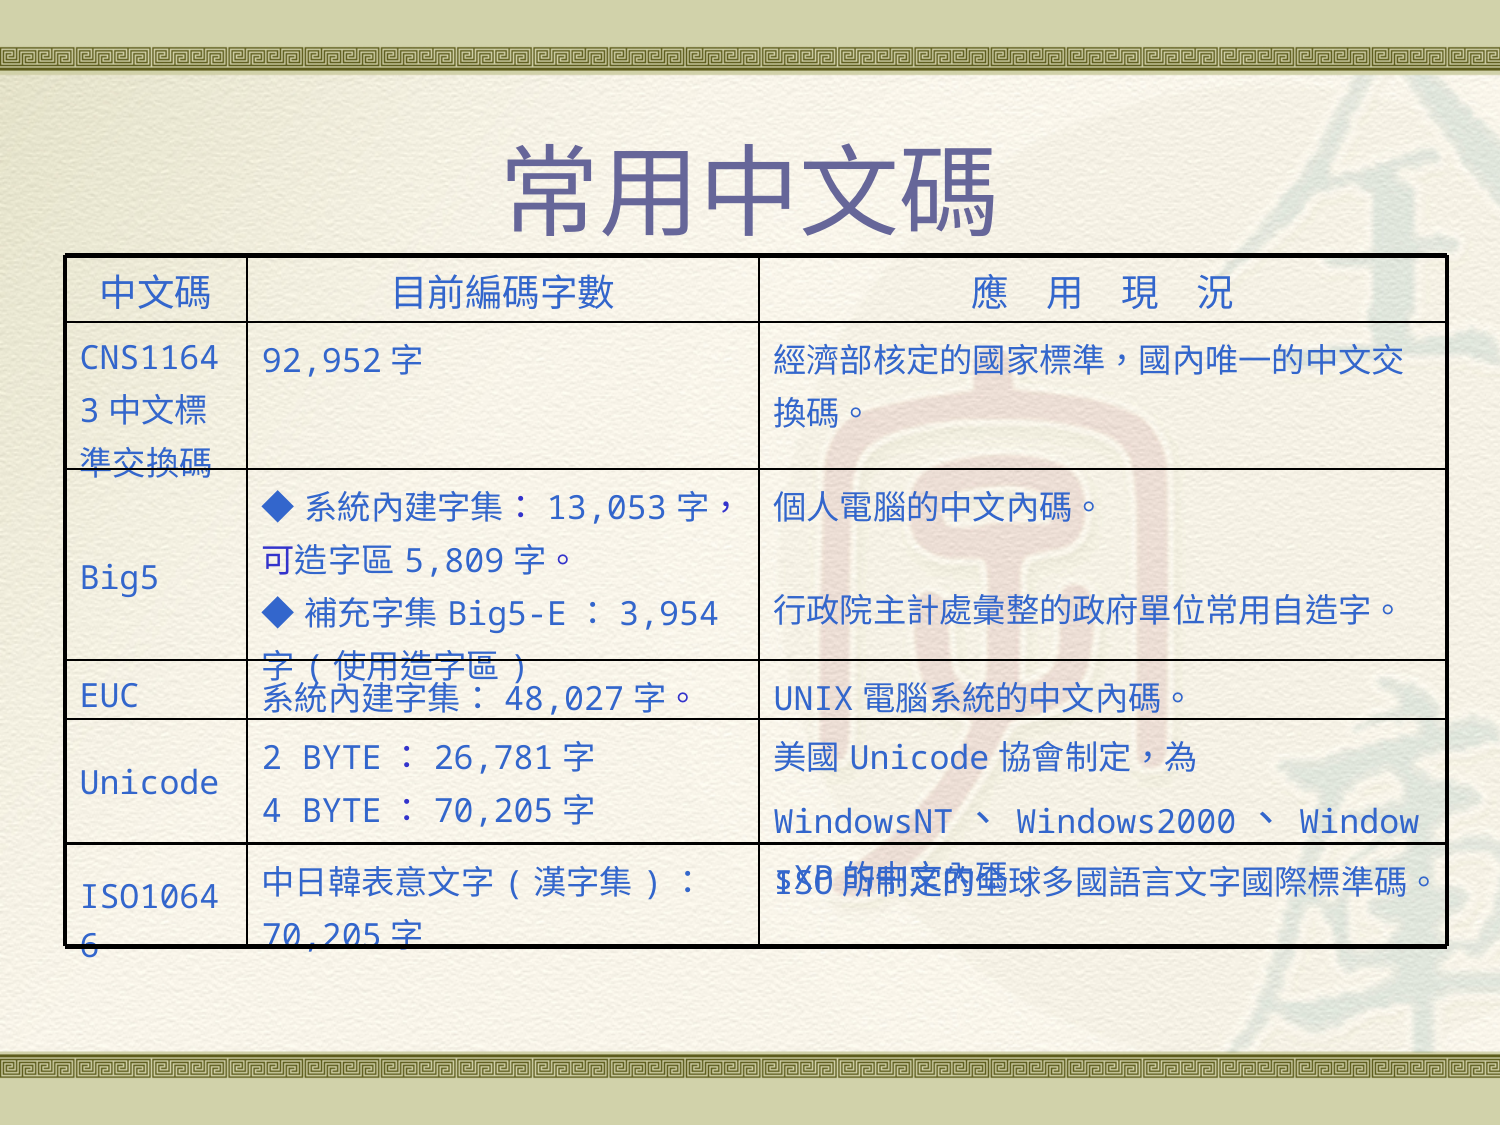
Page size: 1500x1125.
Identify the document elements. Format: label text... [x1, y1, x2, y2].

text_box EUC [67, 661, 246, 718]
text_box Big5 [67, 470, 246, 659]
text_box 應 用 現 況 [760, 258, 1445, 321]
text_box 92,952字 [248, 323, 758, 468]
text_box 經濟部核定的國家標準，國內唯一的中文交換碼。 [760, 323, 1445, 468]
text_box 中文碼 [67, 258, 246, 321]
text_box ◆系統內建字集：13,053字，可造字區5,809字。 ◆補充字集Big5-E：3,954字(使用造字區) [248, 470, 758, 659]
text_box ISO所制定的全球多國語言文字國際標準碼。 [760, 845, 1445, 944]
text_box ISO10646 [67, 845, 246, 944]
picture [0, 0, 1500, 1125]
text_box 美國Unicode協會制定，為WindowsNT、Windows2000、WindowsXP的中文內碼。 [760, 720, 1445, 842]
text_box CNS11643中文標準交換碼 [67, 323, 246, 468]
text_box Unicode [67, 720, 246, 842]
text_box 目前編碼字數 [248, 258, 758, 321]
title 常用中文碼 [112, 101, 1388, 253]
text_box 中日韓表意文字(漢字集)：70,205字 [248, 845, 758, 944]
text_box 系統內建字集：48,027字。 [248, 661, 758, 718]
text_box UNIX電腦系統的中文內碼。 [760, 661, 1445, 718]
text_box 個人電腦的中文內碼。 行政院主計處彙整的政府單位常用自造字。 [760, 470, 1445, 659]
text_box 2 BYTE：26,781字 4 BYTE：70,205字 [248, 720, 758, 842]
